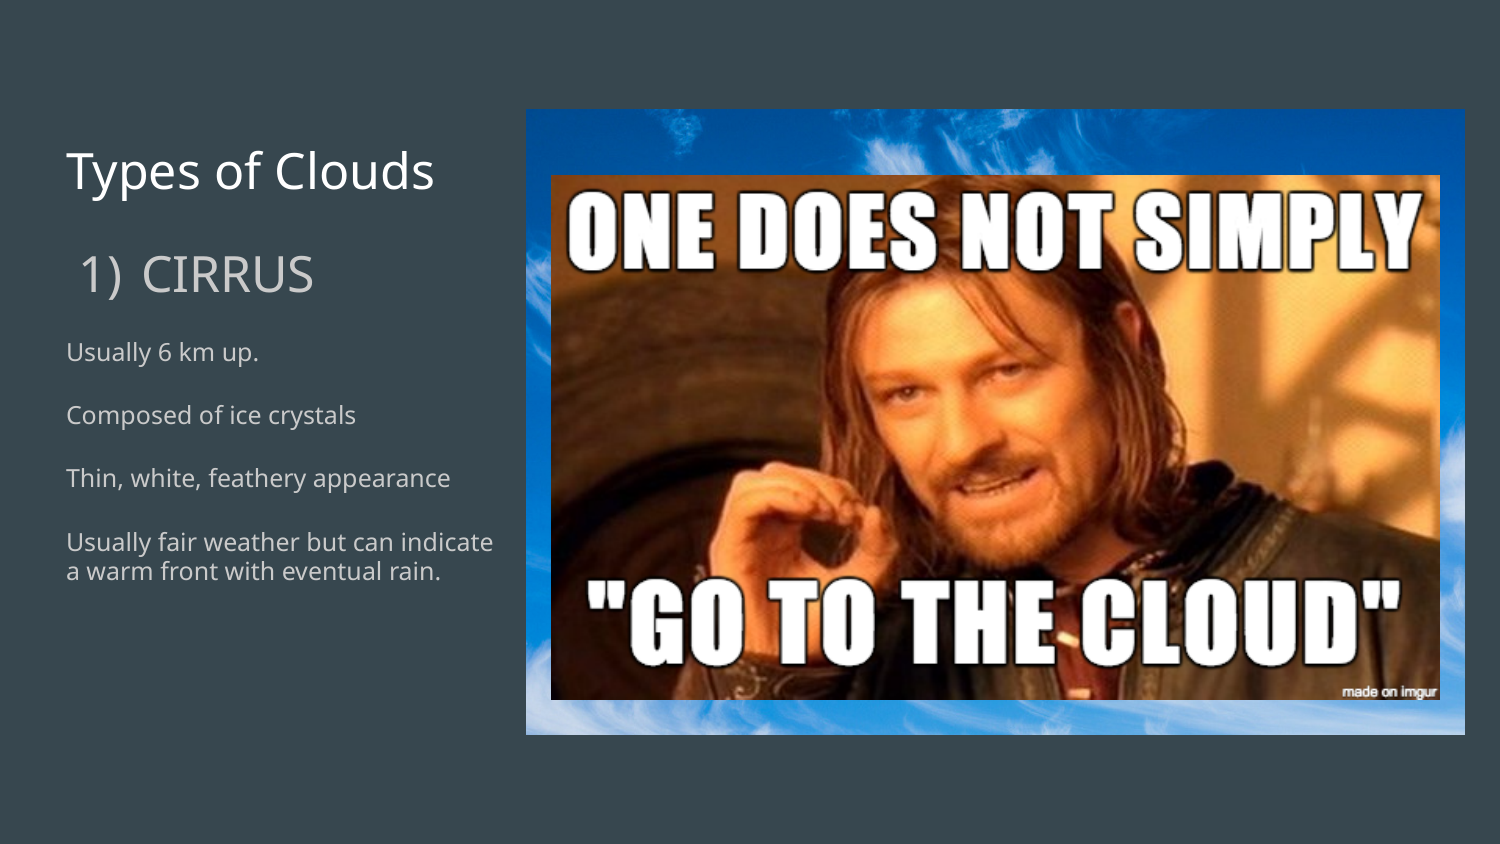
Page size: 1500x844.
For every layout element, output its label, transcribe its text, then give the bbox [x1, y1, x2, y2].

list CIRRUS Usually 6 km up. Composed of ice crystals Thin, white, feathery appearance Usually fair weather but can indicate a warm front with eventual rain. [51, 227, 512, 750]
title Types of Clouds [51, 91, 512, 216]
picture [526, 109, 1465, 735]
